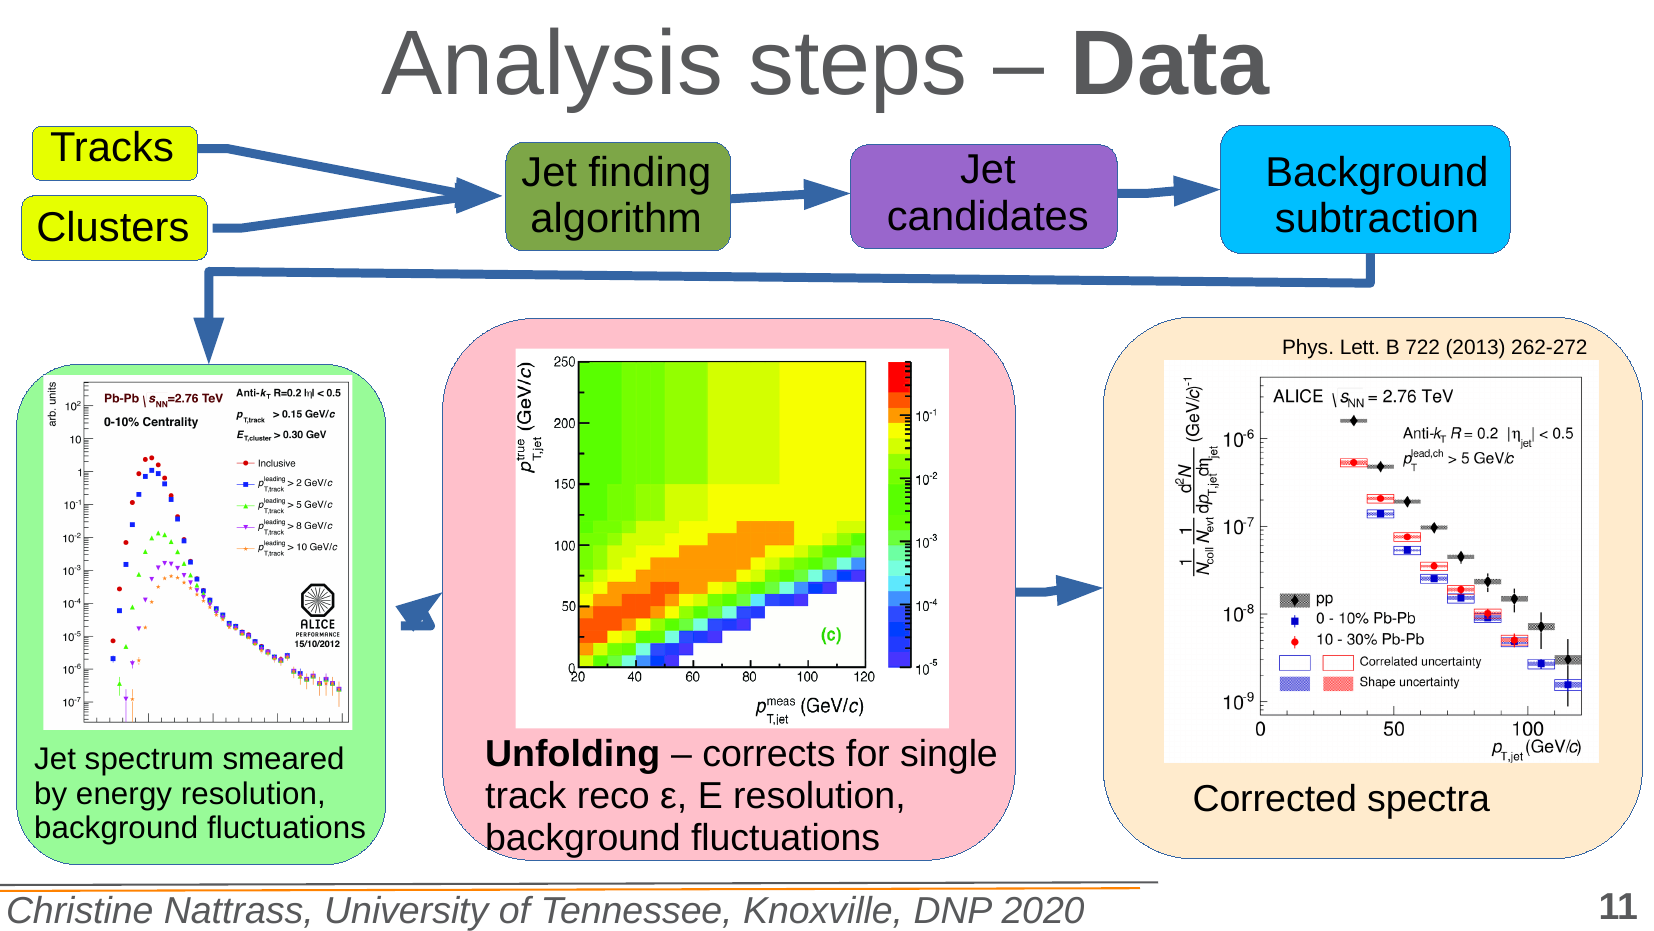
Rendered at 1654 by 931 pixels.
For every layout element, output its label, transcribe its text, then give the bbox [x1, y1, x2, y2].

text_box Jet finding algorithm [502, 140, 731, 249]
text_box Tracks [35, 116, 194, 178]
text_box Background subtraction [1233, 140, 1521, 249]
text_box Jet candidates [864, 138, 1112, 247]
text_box [1220, 125, 1509, 254]
title Analysis steps – Data [81, 11, 1570, 114]
text_box Unfolding – corrects for single track reco ε, E resolution, background fluctuations [470, 725, 1015, 866]
picture [43, 375, 353, 730]
text_box [1103, 317, 1643, 859]
picture [1164, 360, 1599, 763]
text_box [850, 145, 1107, 249]
text_box Jet spectrum smeared by energy resolution, background fluctuations [19, 733, 401, 888]
text_box [1112, 149, 1118, 244]
text_box [442, 318, 1016, 835]
picture [505, 341, 947, 725]
text_box Corrected spectra [1177, 770, 1579, 827]
text_box Phys. Lett. B 722 (2013) 262-272 [1267, 327, 1614, 367]
text_box [32, 128, 198, 181]
text_box [16, 364, 386, 821]
text_box Clusters [13, 196, 213, 258]
